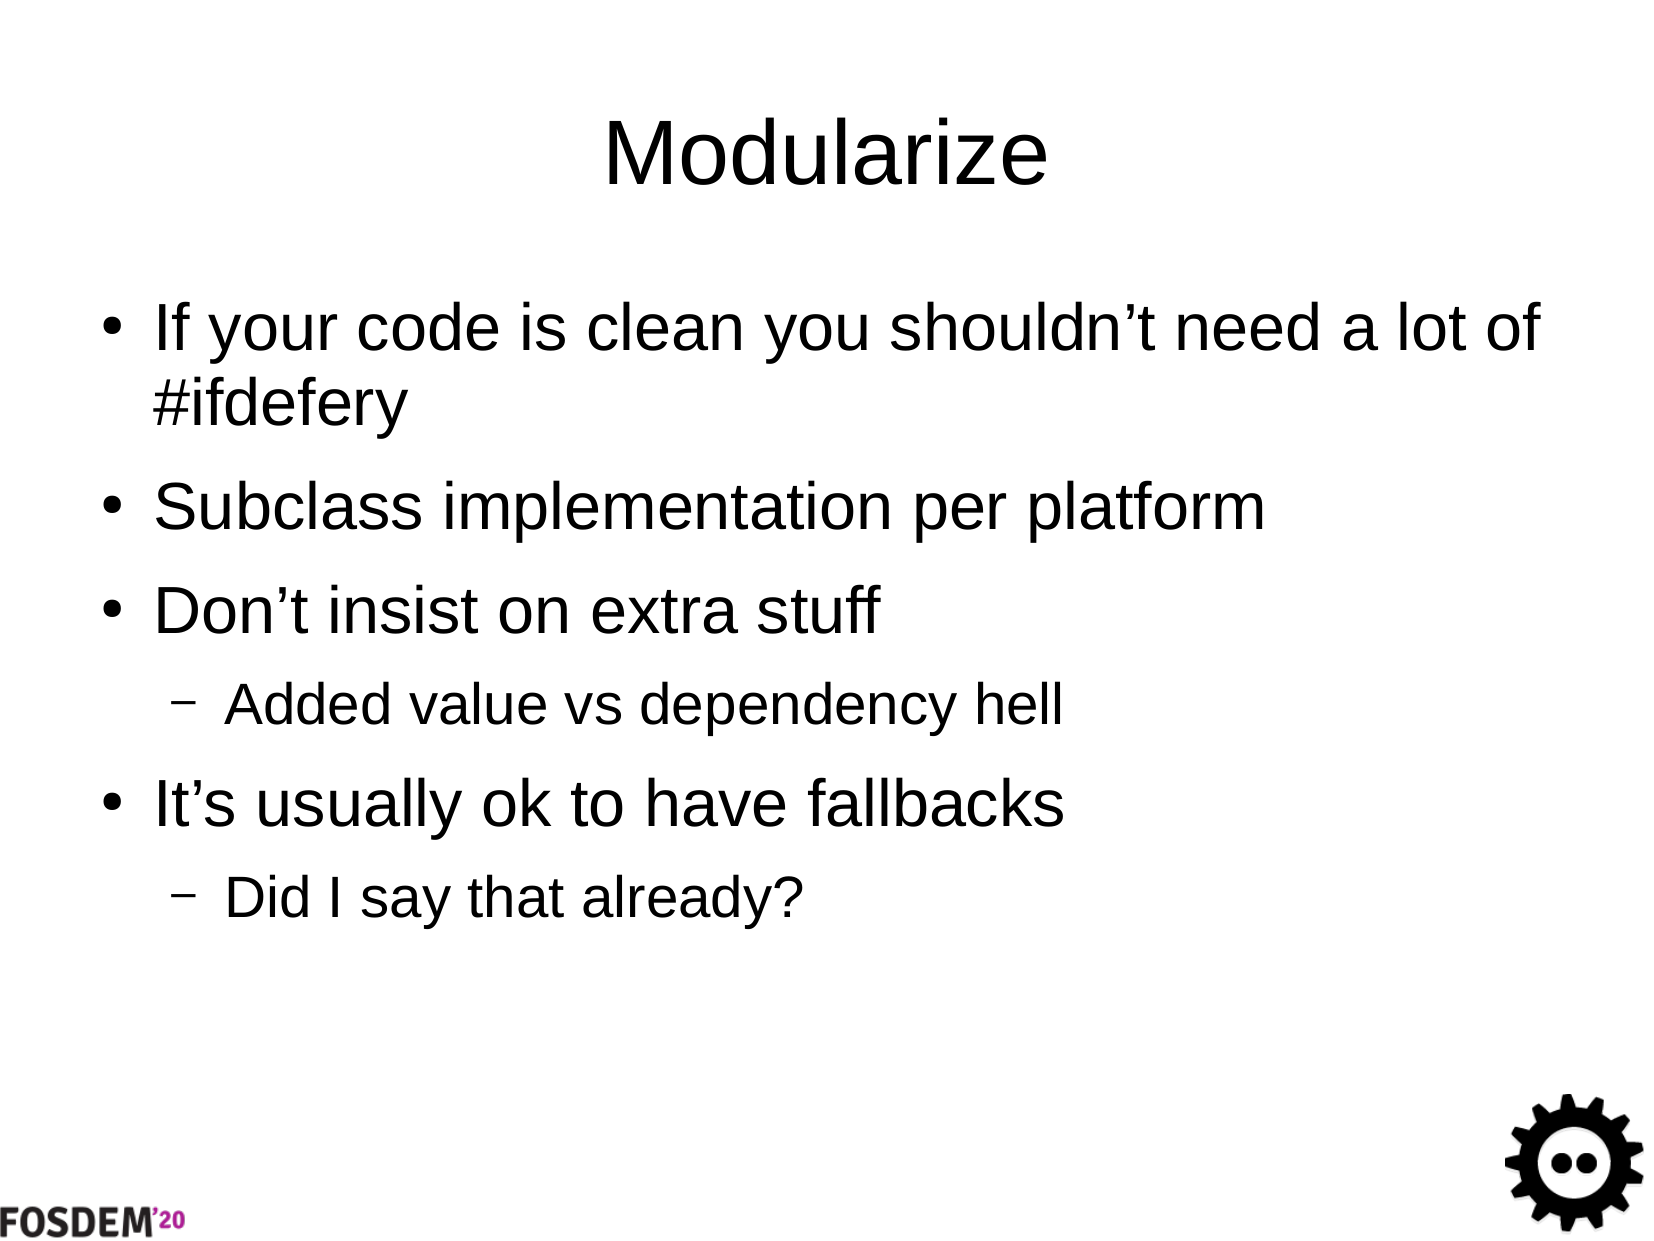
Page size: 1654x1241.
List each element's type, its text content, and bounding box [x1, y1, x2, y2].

picture [0, 1202, 188, 1241]
title Modularize [82, 49, 1571, 257]
picture [1505, 1094, 1648, 1235]
list If your code is clean you shouldn’t need a lot of #ifdefery Subclass implementation per platform Don’t insist on extra stuff Added value vs dependency hell It’s usually ok to have fallbacks Did I say that already? [82, 290, 1571, 1010]
